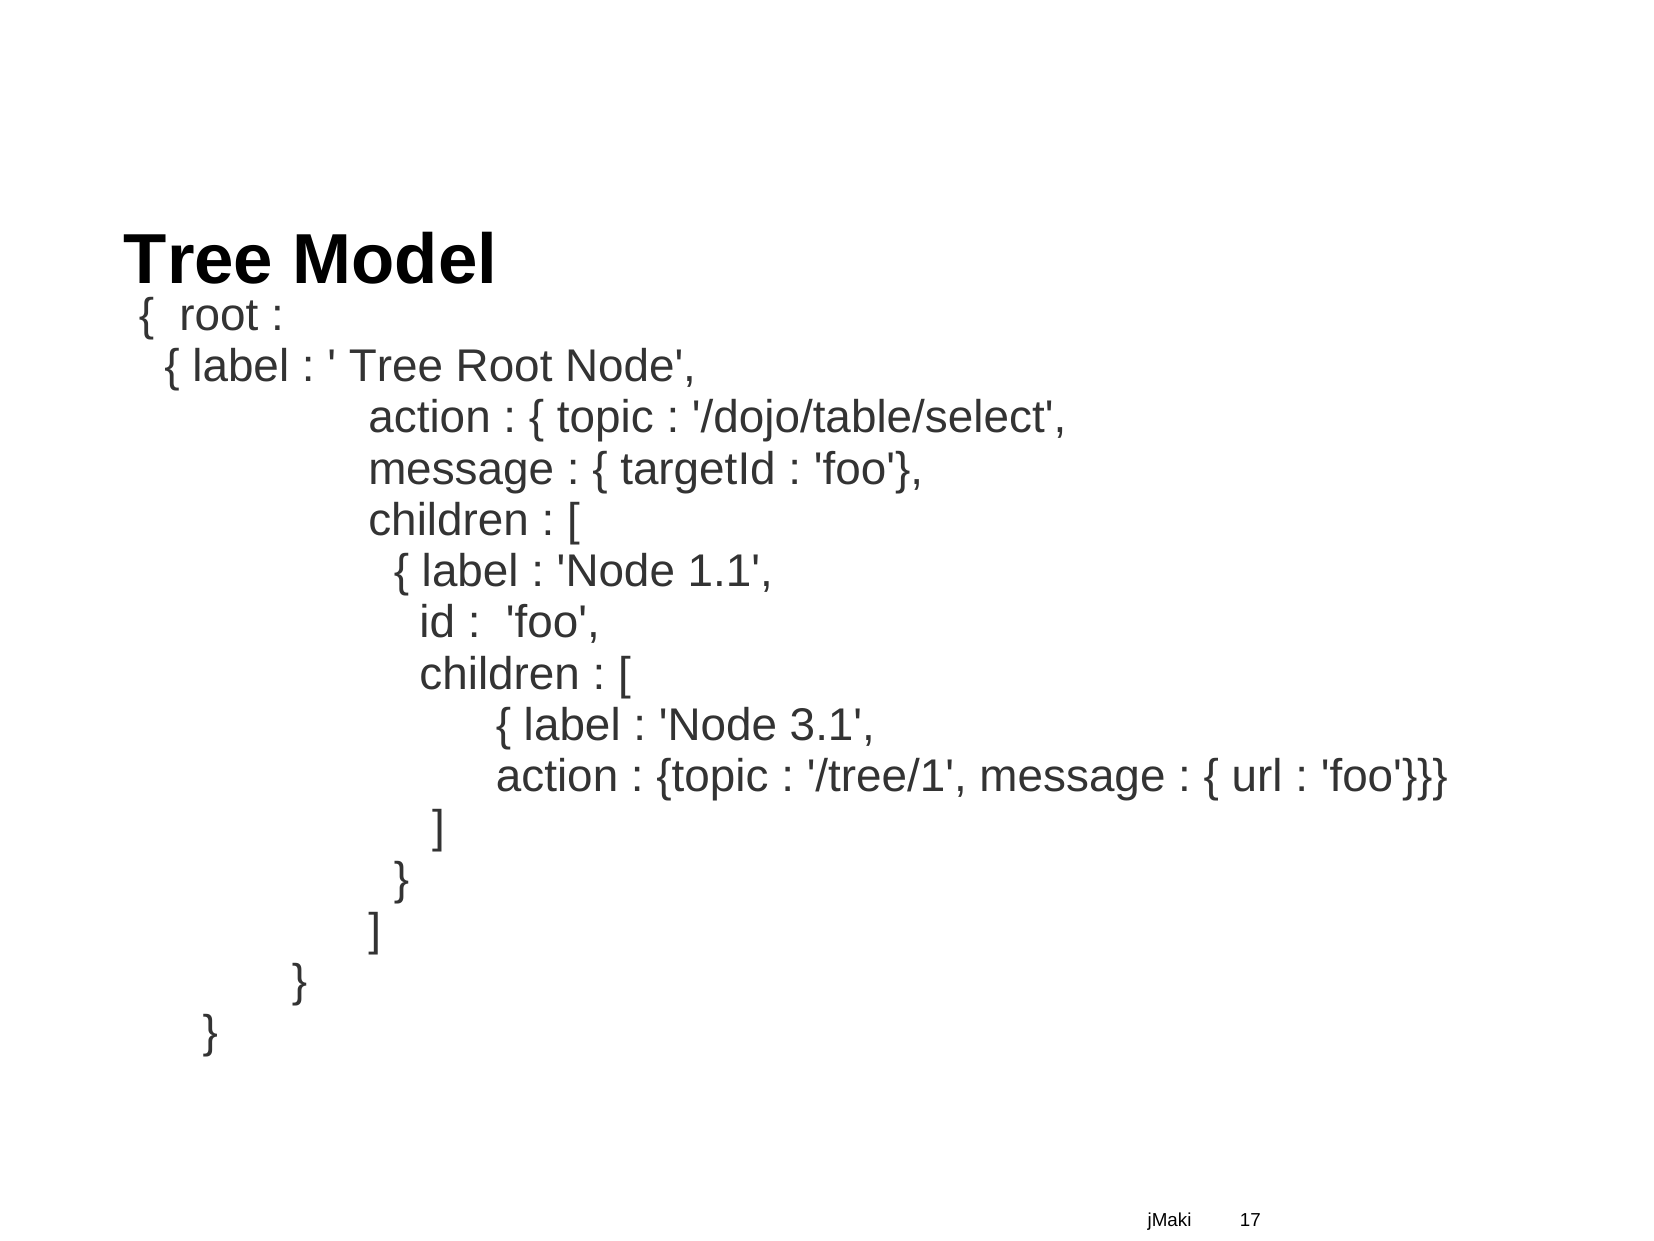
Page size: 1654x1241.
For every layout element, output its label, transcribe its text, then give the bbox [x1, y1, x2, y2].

title Tree Model [124, 132, 1561, 281]
text_box { root : { label : ' Tree Root Node', action : { topic : '/dojo/table/select', message : { targetId : 'foo'}, children : [ { label : 'Node 1.1', id : 'foo', children : [ { label : 'Node 3.1', action : {topic : '/tree/1', message : { url : 'foo'}}} ] } ] } } [124, 281, 1654, 1241]
